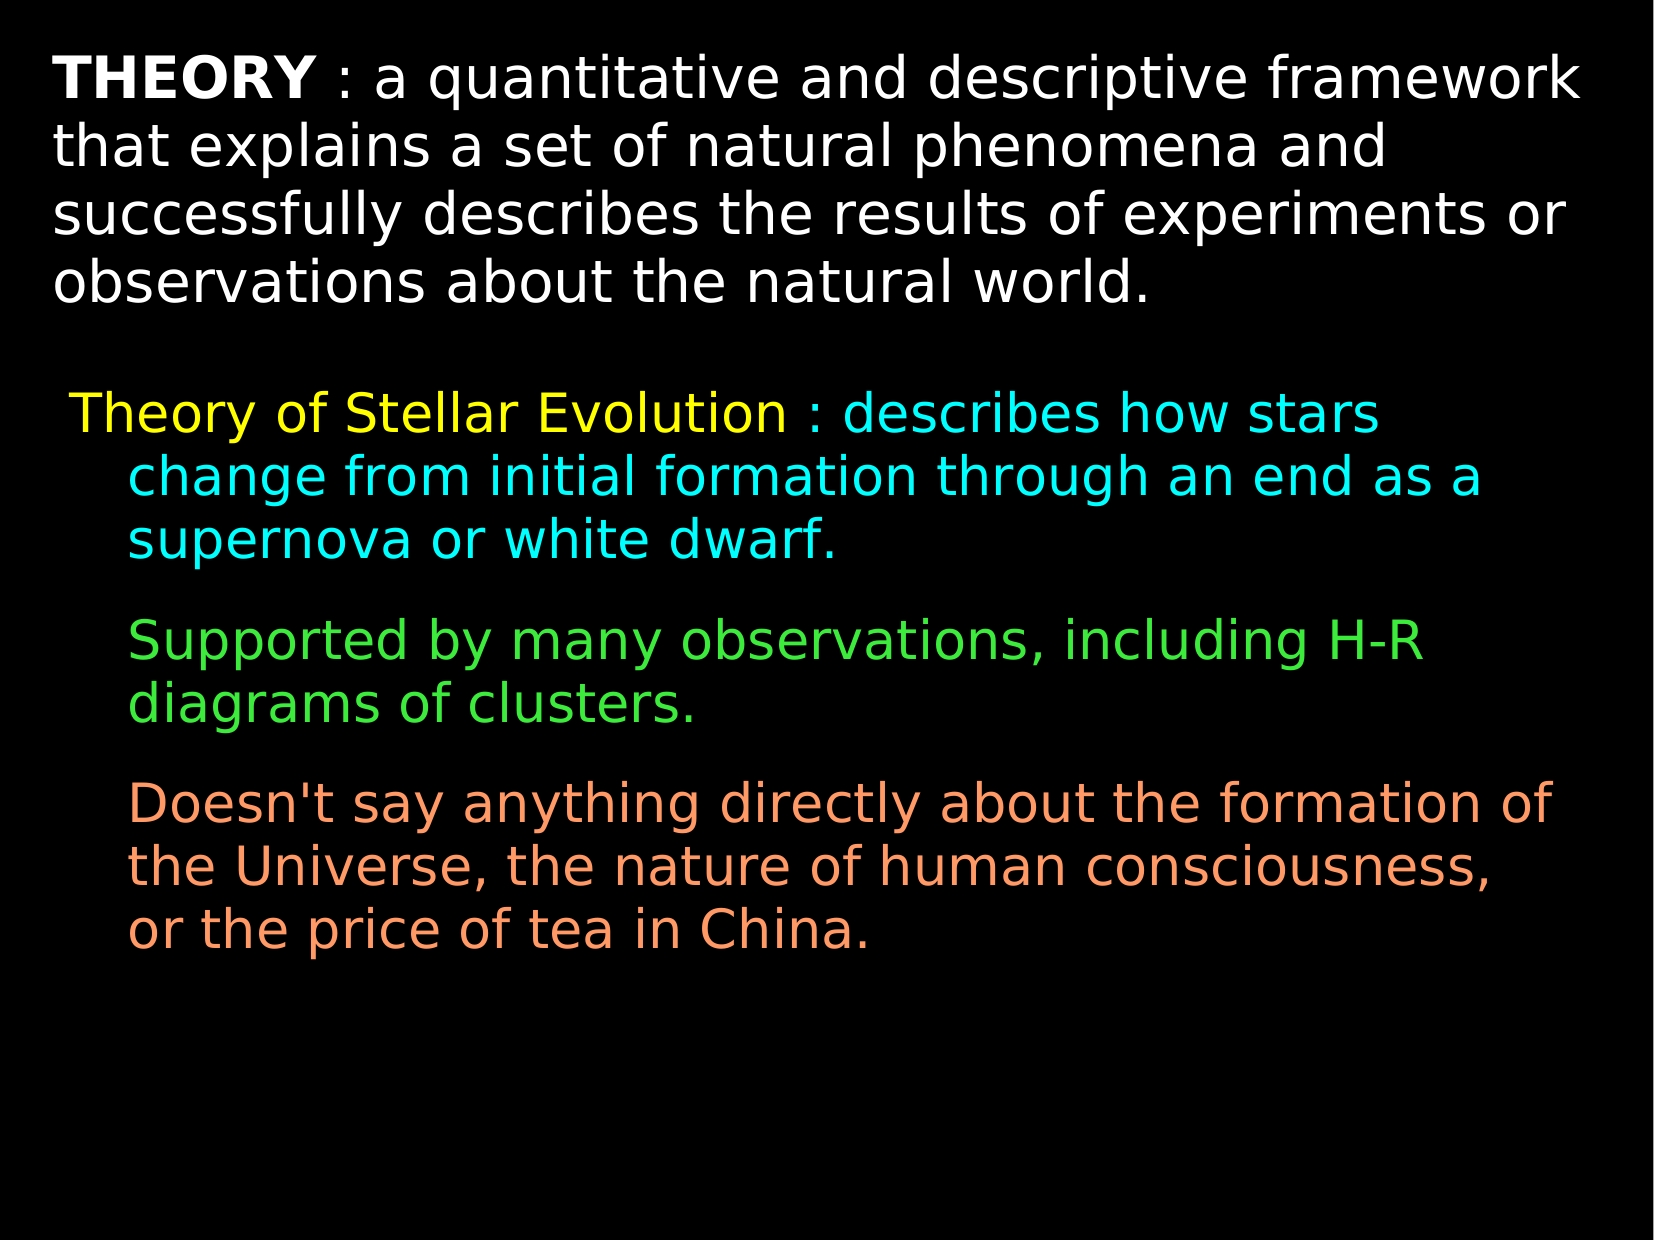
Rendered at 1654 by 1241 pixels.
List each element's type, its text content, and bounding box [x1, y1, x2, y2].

text_box THEORY : a quantitative and descriptive framework that explains a set of natural phenomena and successfully describes the results of experiments or observations about the natural world. [37, 37, 1613, 324]
text_box Theory of Stellar Evolution : describes how stars change from initial formation through an end as a supernova or white dwarf. Supported by many observations, including H-R diagrams of clusters. Doesn't say anything directly about the formation of the Universe, the nature of human consciousness, or the price of tea in China. [53, 375, 1576, 969]
